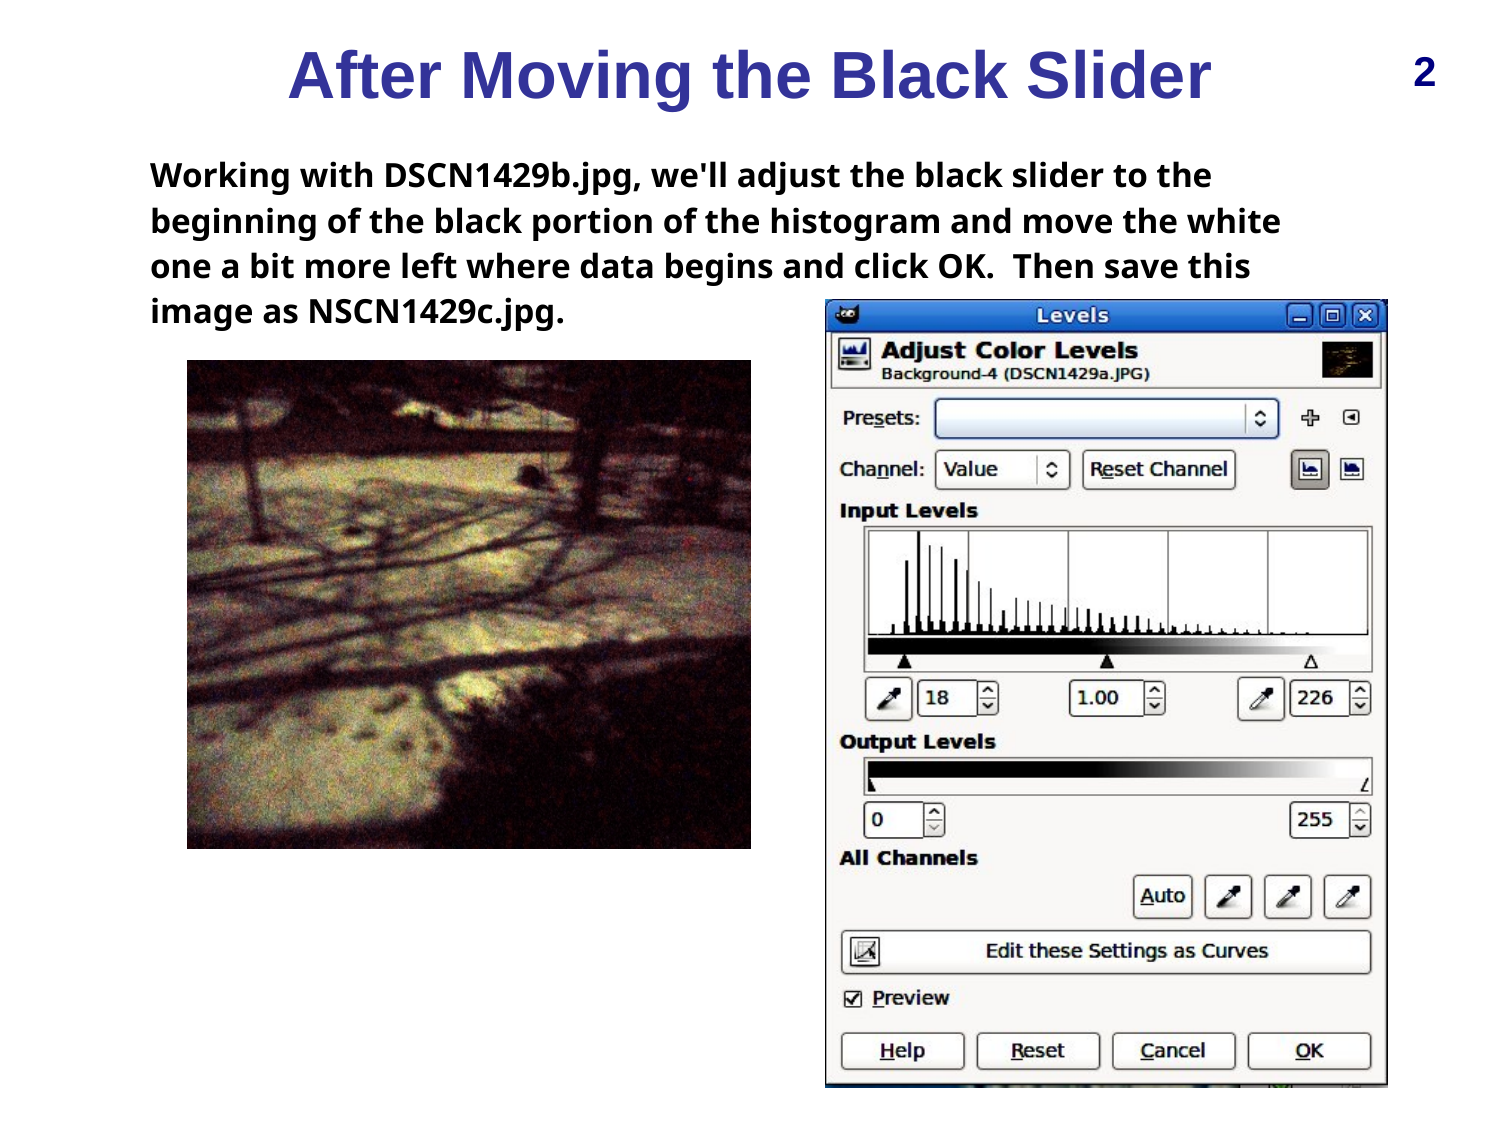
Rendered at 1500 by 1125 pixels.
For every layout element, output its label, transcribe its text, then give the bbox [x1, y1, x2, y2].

title After Moving the Black Slider [225, 37, 1276, 113]
text_box 2 [1387, 37, 1463, 103]
list Working with DSCN1429b.jpg, we'll adjust the black slider to the beginning of the black portion of the histogram and move the white one a bit more left where data begins and click OK. Then save this image as NSCN1429c.jpg. [150, 152, 1351, 300]
picture [825, 299, 1388, 1088]
picture [187, 360, 751, 849]
